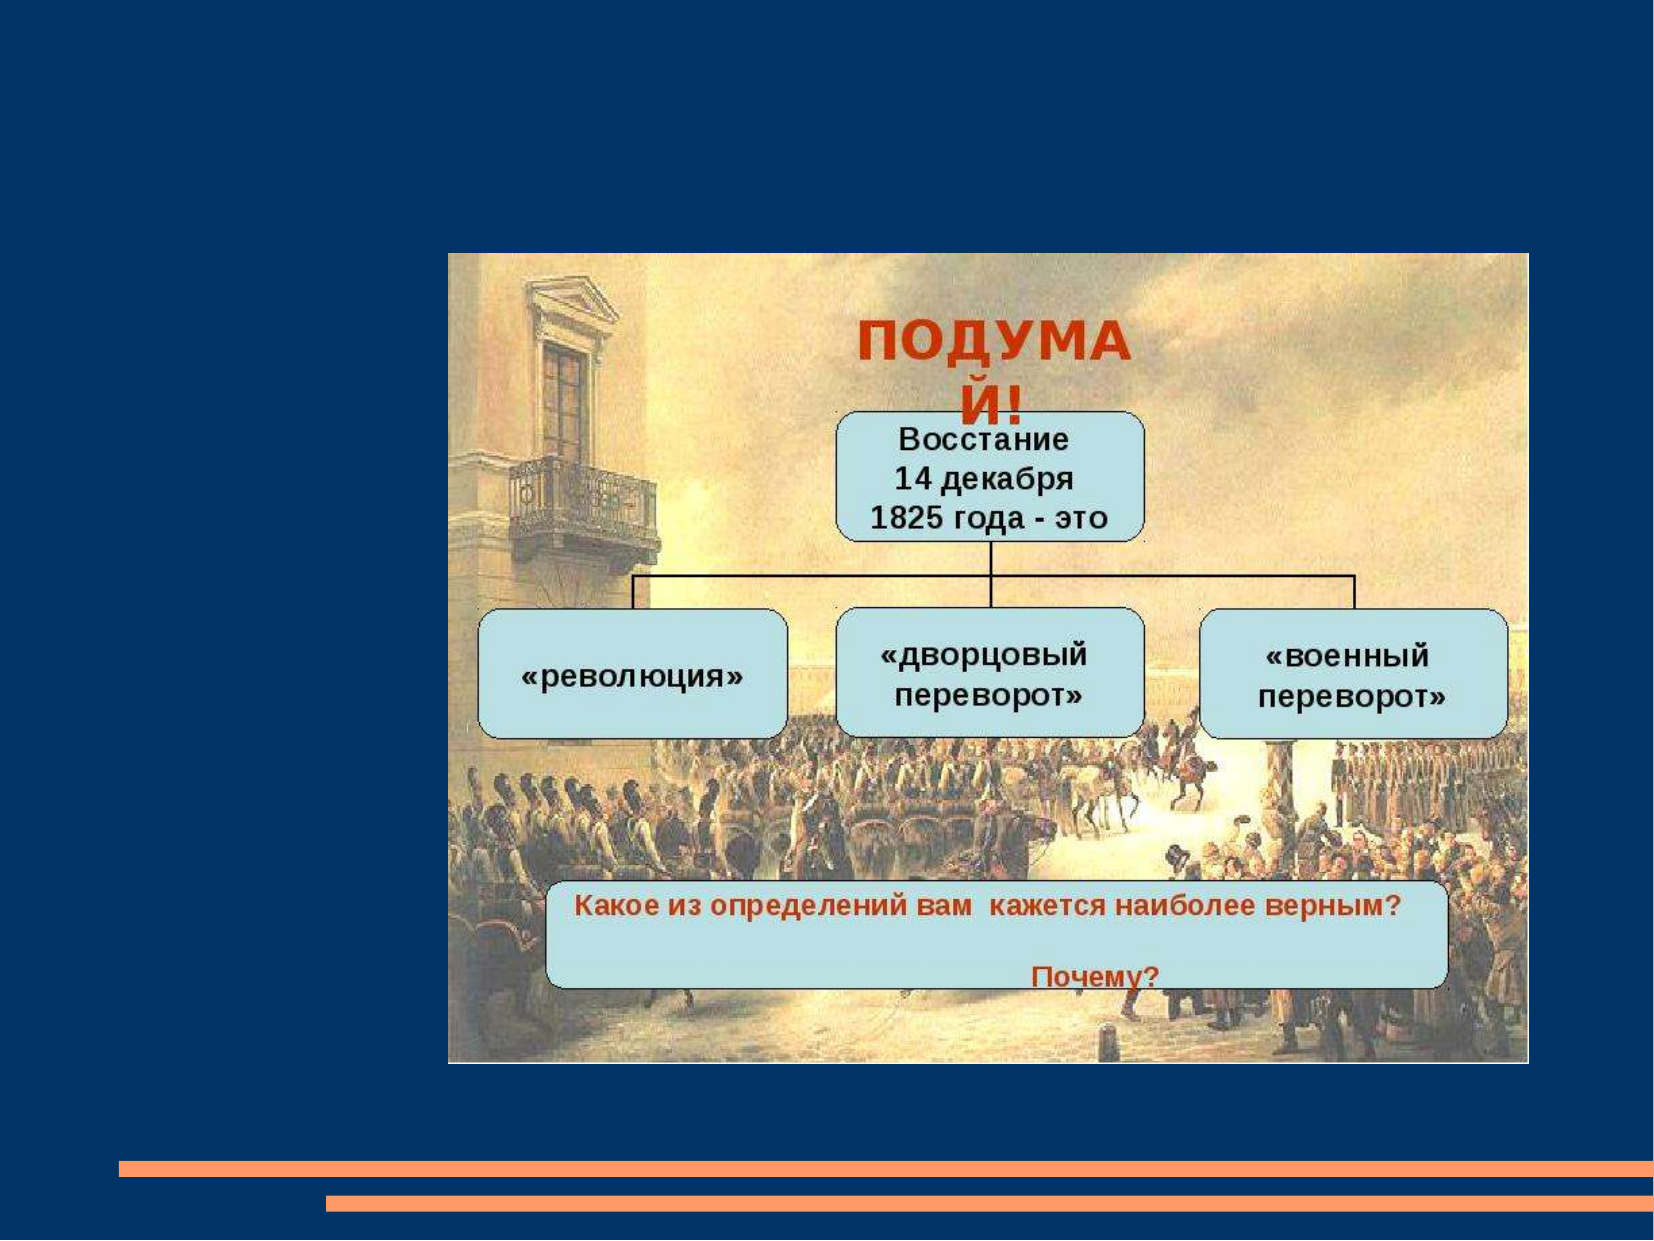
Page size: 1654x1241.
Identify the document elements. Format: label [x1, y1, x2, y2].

picture [448, 253, 1529, 1064]
